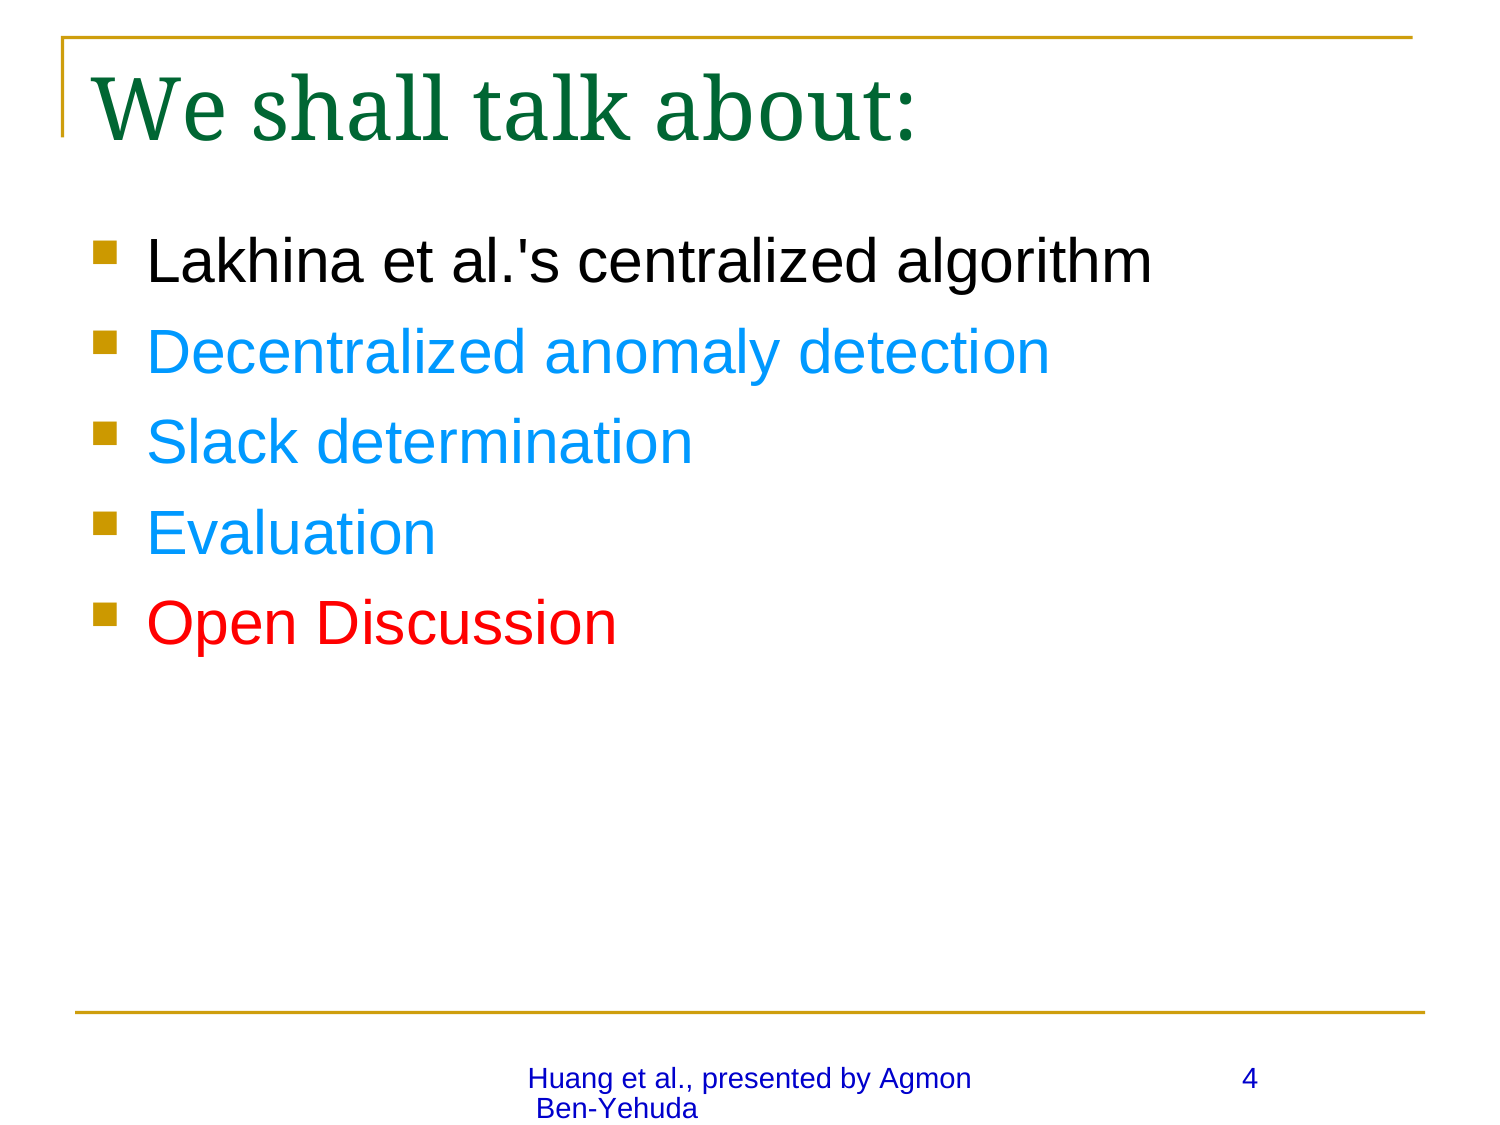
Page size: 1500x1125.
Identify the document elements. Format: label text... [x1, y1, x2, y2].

list Lakhina et al.'s centralized algorithm Decentralized anomaly detection Slack determination Evaluation Open Discussion [75, 212, 1426, 955]
title We shall talk about: [75, 45, 1426, 212]
